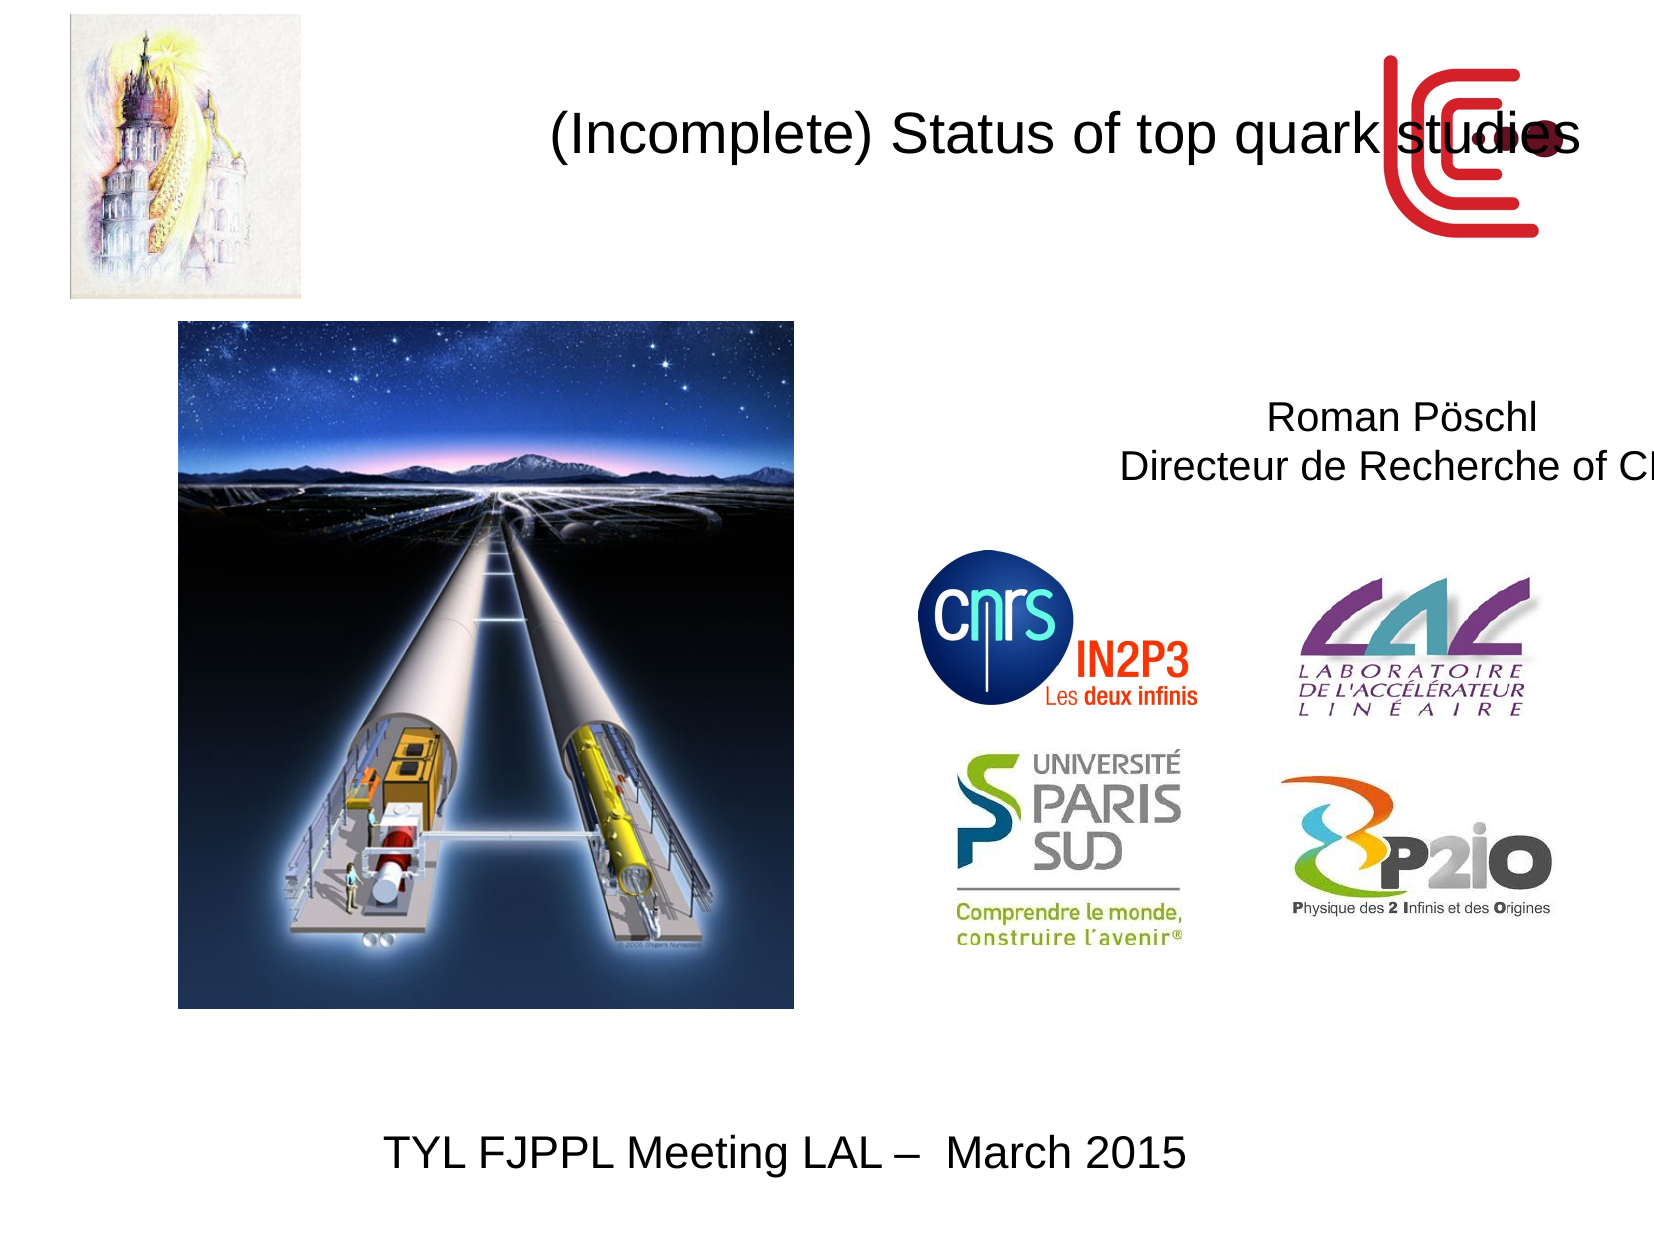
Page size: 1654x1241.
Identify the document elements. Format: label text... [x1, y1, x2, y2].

picture [178, 321, 794, 1009]
picture [1292, 571, 1549, 721]
picture [70, 14, 301, 299]
picture [957, 749, 1182, 945]
text_box TYL FJPPL Meeting LAL – March 2015 [332, 1116, 1335, 1210]
picture [1365, 38, 1582, 256]
picture [1272, 766, 1567, 932]
text_box (Incomplete) Status of top quark studies [468, 89, 1153, 222]
text_box Roman Pöschl Directeur de Recherche of CNRS [1069, 383, 1358, 443]
picture [918, 550, 1197, 705]
